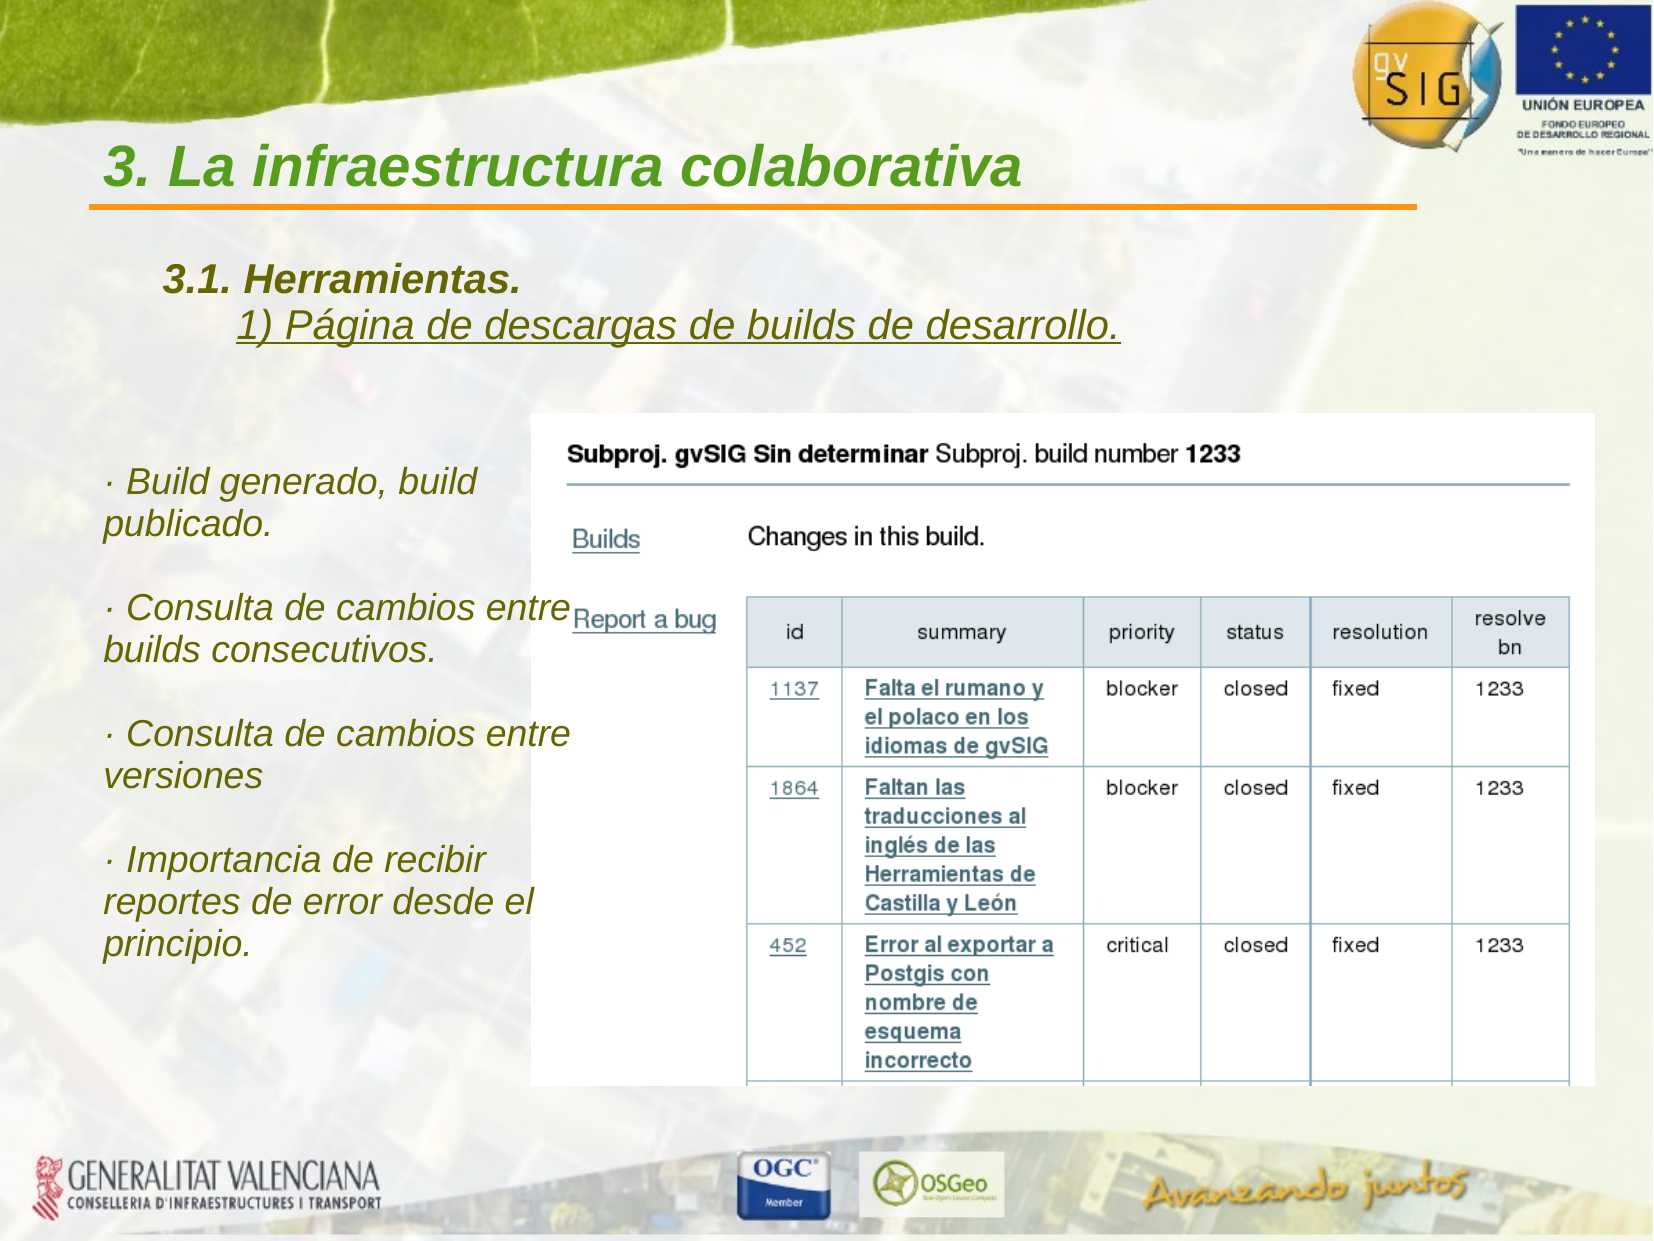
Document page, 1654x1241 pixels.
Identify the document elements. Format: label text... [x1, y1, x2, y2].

text_box 3.1. Herramientas. 1) Página de descargas de builds de desarrollo. [147, 248, 1300, 475]
picture [0, 0, 1653, 1241]
text_box · Build generado, build publicado. · Consulta de cambios entre builds consecutivos. · Consulta de cambios entre versiones · Importancia de recibir reportes de error desde el principio. [88, 453, 621, 1038]
text_box 3. La infraestructura colaborativa [88, 126, 1418, 215]
